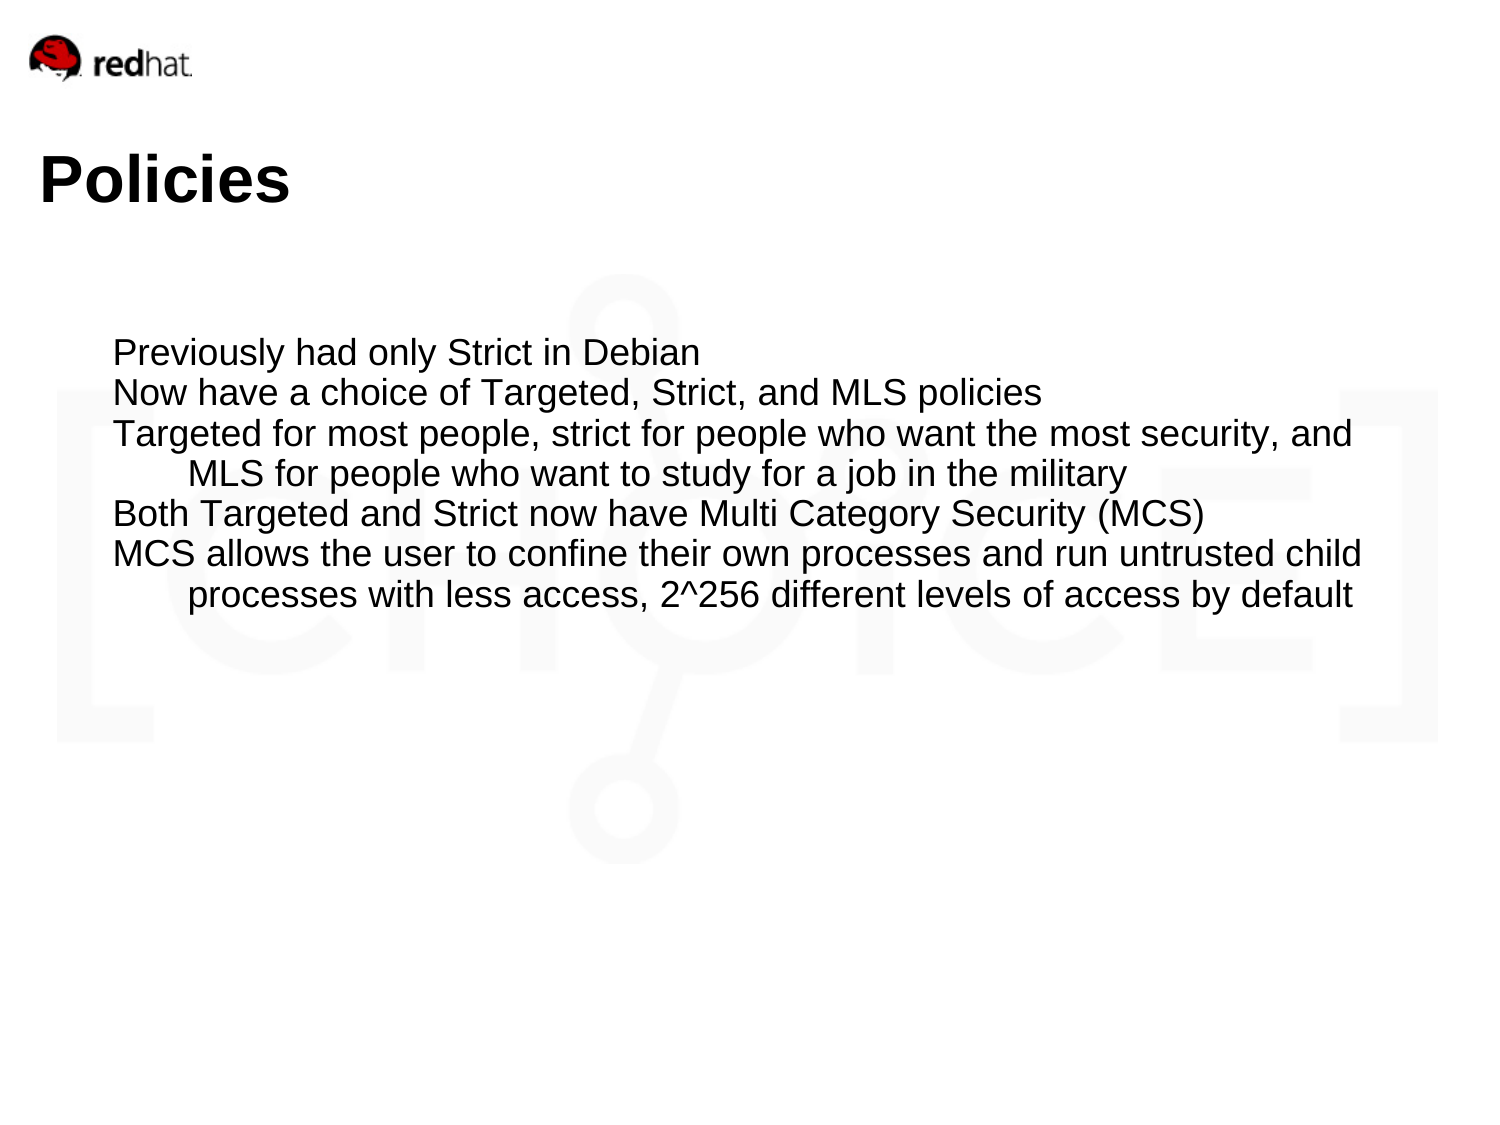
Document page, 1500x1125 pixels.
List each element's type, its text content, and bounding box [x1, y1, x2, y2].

picture [28, 33, 192, 82]
title Policies [25, 82, 1378, 225]
picture [57, 274, 1438, 864]
text_box Previously had only Strict in Debian Now have a choice of Targeted, Strict, and MLS policies Targeted for most people, strict for people who want the most security, and MLS for people who want to study for a job in the military Both Targeted and Strict now have Multi Category Security (MCS) MCS allows the user to confine their own processes and run untrusted child processes with less access, 2^256 different levels of access by default [112, 291, 1389, 722]
